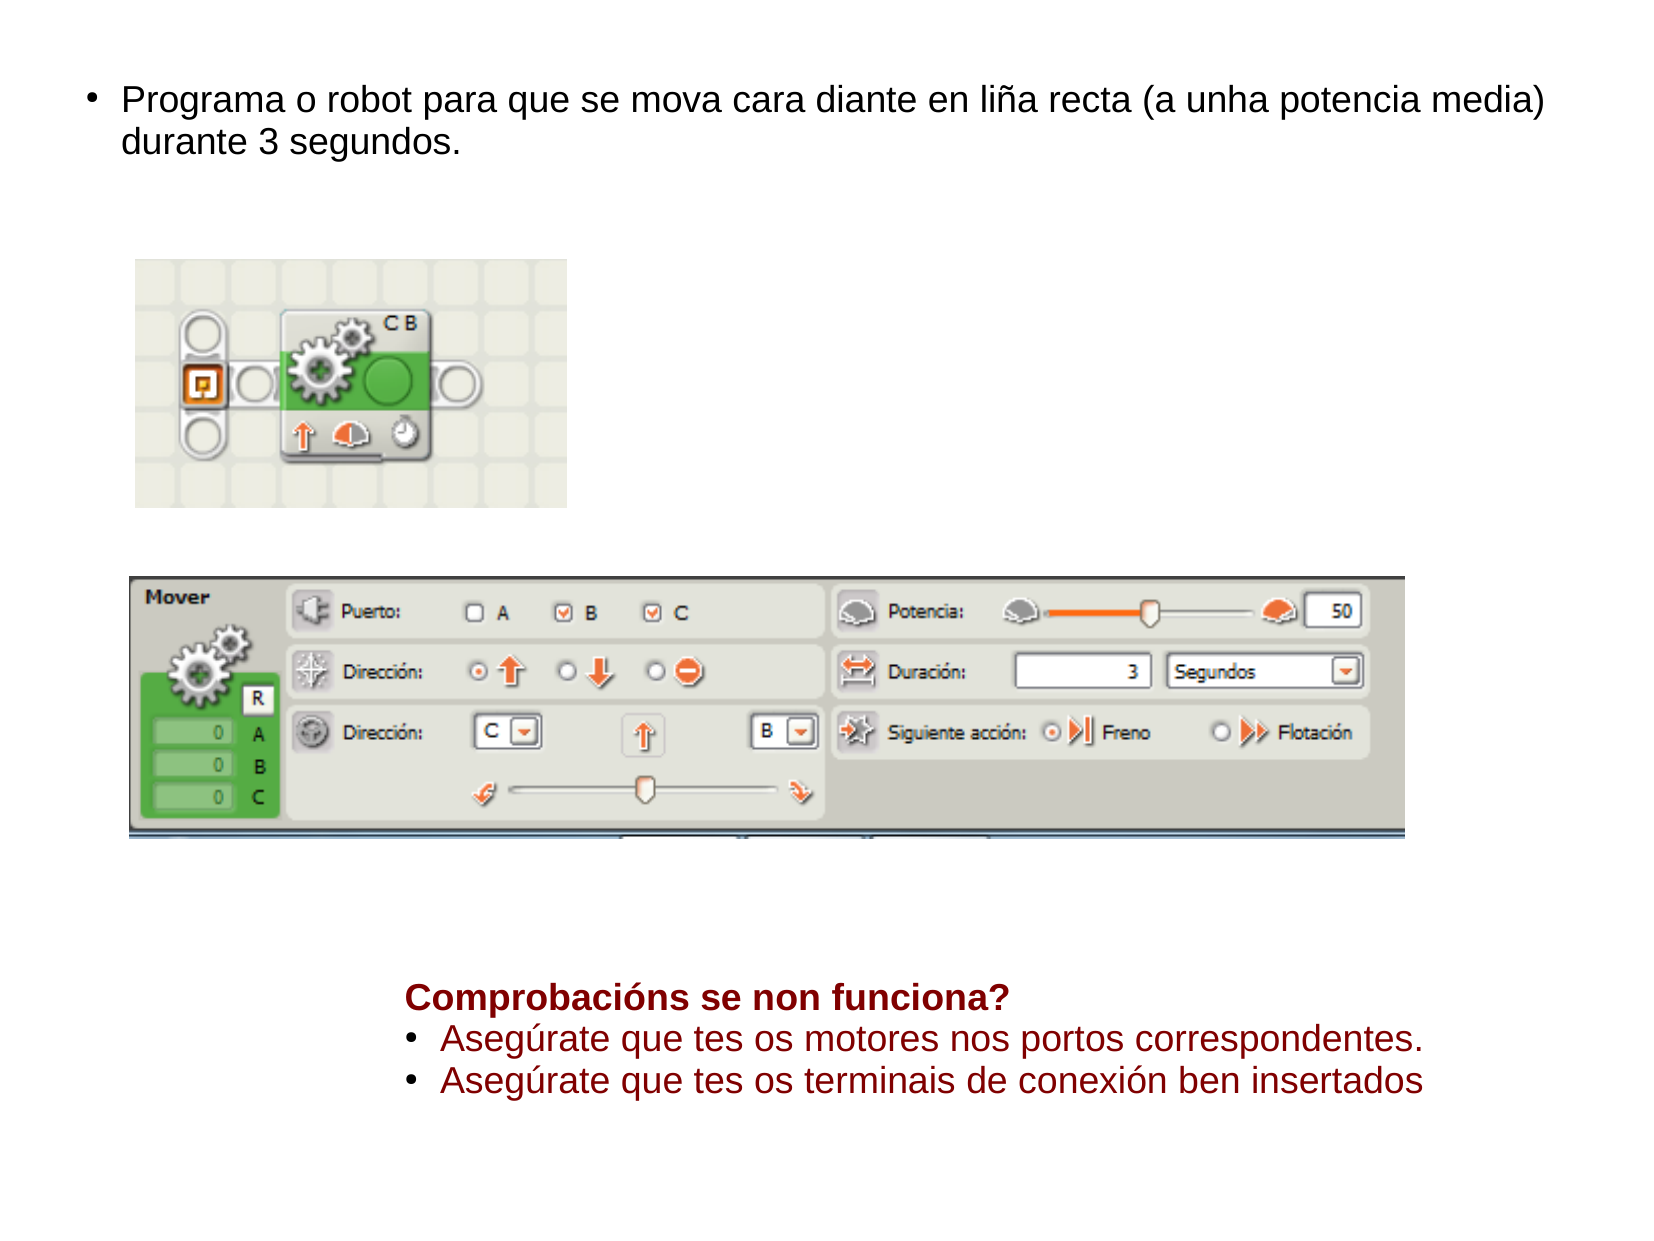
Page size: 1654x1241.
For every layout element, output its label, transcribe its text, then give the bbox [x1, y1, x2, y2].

text_box Programa o robot para que se mova cara diante en liña recta (a unha potencia media) durante 3 segundos. [70, 70, 1619, 169]
text_box Comprobacións se non funciona? Asegúrate que tes os motores nos portos correspondentes. Asegúrate que tes os terminais de conexión ben insertados [389, 968, 1571, 1191]
picture [129, 576, 1405, 839]
picture [135, 259, 567, 508]
